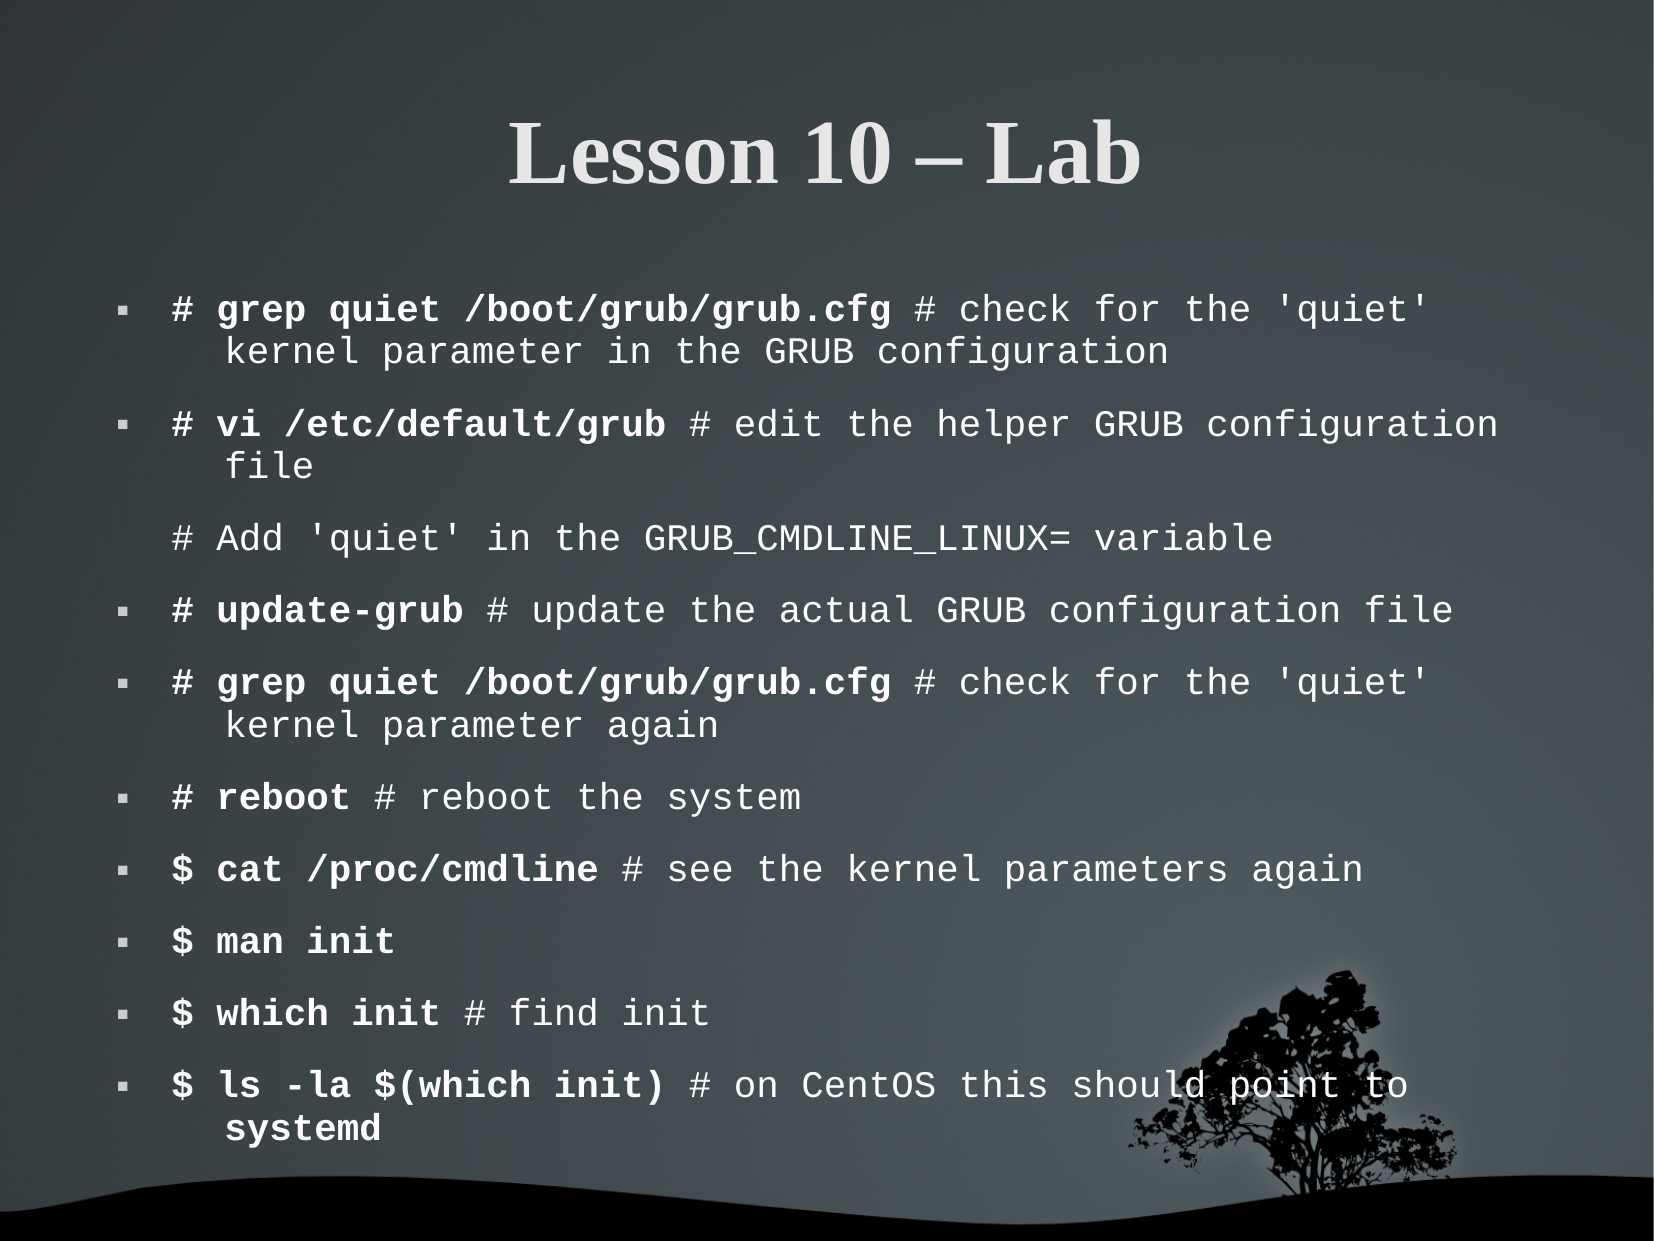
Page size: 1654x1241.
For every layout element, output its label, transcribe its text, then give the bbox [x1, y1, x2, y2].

title Lesson 10 – Lab [82, 49, 1571, 257]
picture [0, 0, 1654, 1241]
list # grep quiet /boot/grub/grub.cfg # check for the 'quiet' kernel parameter in the GRUB configuration # vi /etc/default/grub # edit the helper GRUB configuration file # Add 'quiet' in the GRUB_CMDLINE_LINUX= variable # update-grub # update the actual GRUB configuration file # grep quiet /boot/grub/grub.cfg # check for the 'quiet' kernel parameter again # reboot # reboot the system $ cat /proc/cmdline # see the kernel parameters again $ man init $ which init # find init $ ls -la $(which init) # on CentOS this should point to systemd [82, 290, 1571, 1109]
